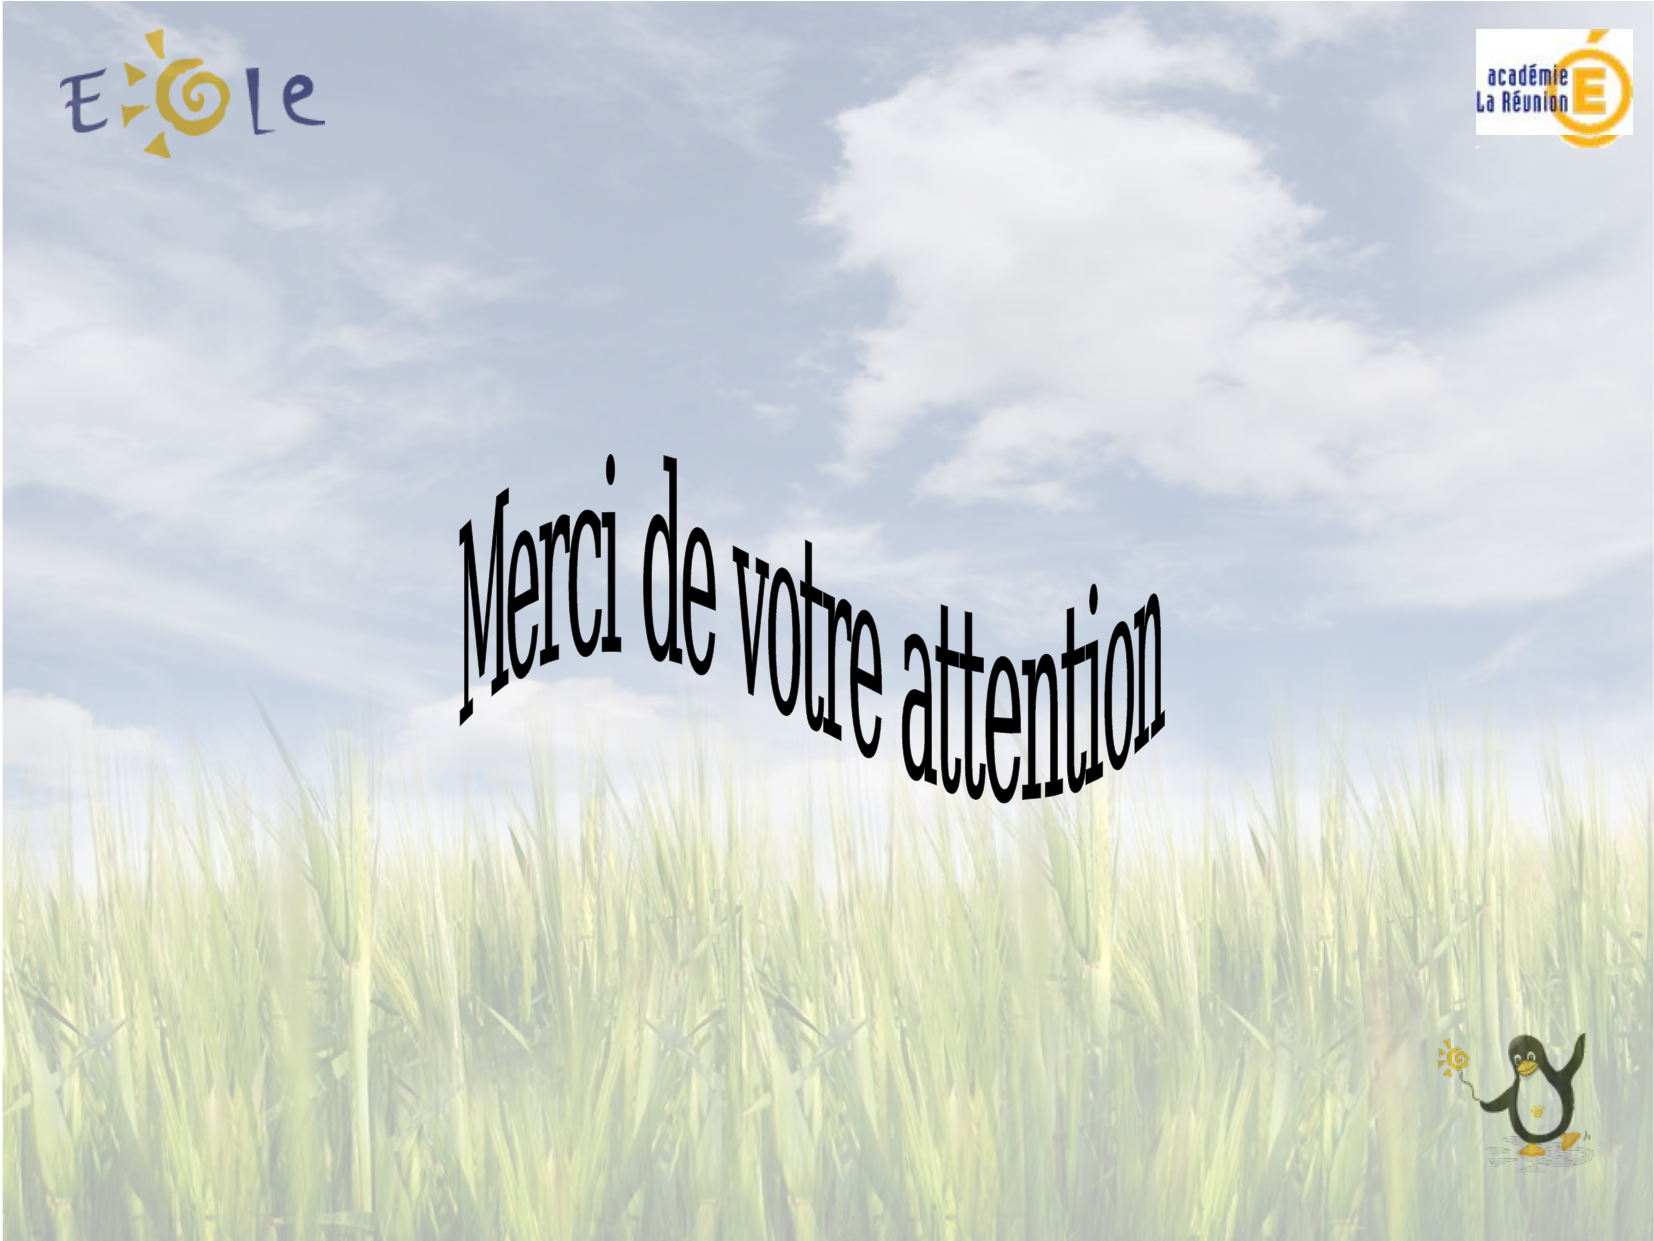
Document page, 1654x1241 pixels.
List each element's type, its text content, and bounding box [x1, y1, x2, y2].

text_box Merci de votre attention [602, 512, 621, 652]
text_box Merci de votre attention [643, 456, 682, 664]
text_box Merci de votre attention [540, 510, 602, 666]
text_box Merci de votre attention [1022, 654, 1063, 800]
text_box Merci de votre attention [850, 610, 882, 758]
text_box Merci de votre attention [960, 611, 986, 800]
text_box Merci de votre attention [936, 605, 961, 794]
text_box Merci de votre attention [1134, 594, 1165, 753]
text_box Merci de votre attention [1062, 607, 1103, 793]
text_box Merci de votre attention [986, 656, 1021, 803]
text_box Merci de votre attention [768, 568, 800, 716]
text_box Merci de votre attention [800, 540, 851, 741]
text_box Merci de votre attention [683, 527, 716, 675]
picture [2, 1, 1654, 1241]
text_box Merci de votre attention [1105, 621, 1134, 770]
text_box Merci de votre attention [508, 530, 539, 679]
text_box Merci de votre attention [902, 634, 937, 785]
text_box Merci de votre attention [733, 546, 769, 695]
text_box Merci de votre attention [460, 488, 509, 726]
